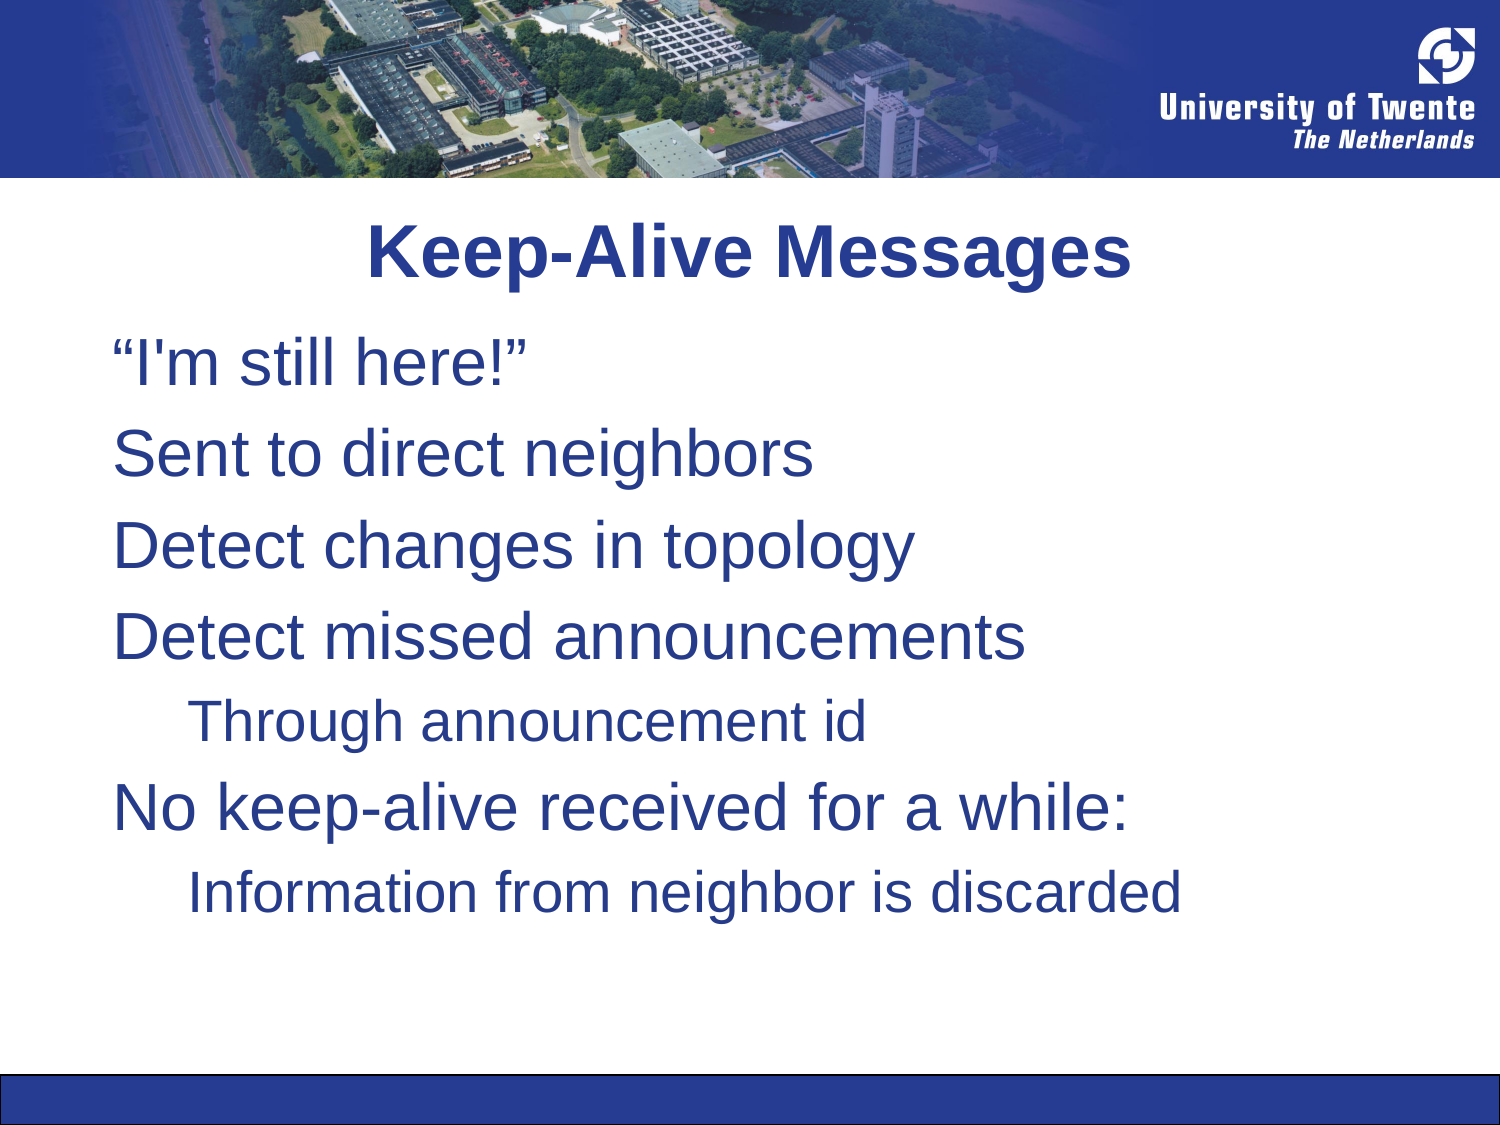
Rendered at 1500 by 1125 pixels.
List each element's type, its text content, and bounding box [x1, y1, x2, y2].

title Keep-Alive Messages [112, 194, 1388, 308]
picture [0, 0, 1500, 178]
list “I'm still here!” Sent to direct neighbors Detect changes in topology Detect missed announcements Through announcement id No keep-alive received for a while: Information from neighbor is discarded [112, 324, 1388, 1001]
